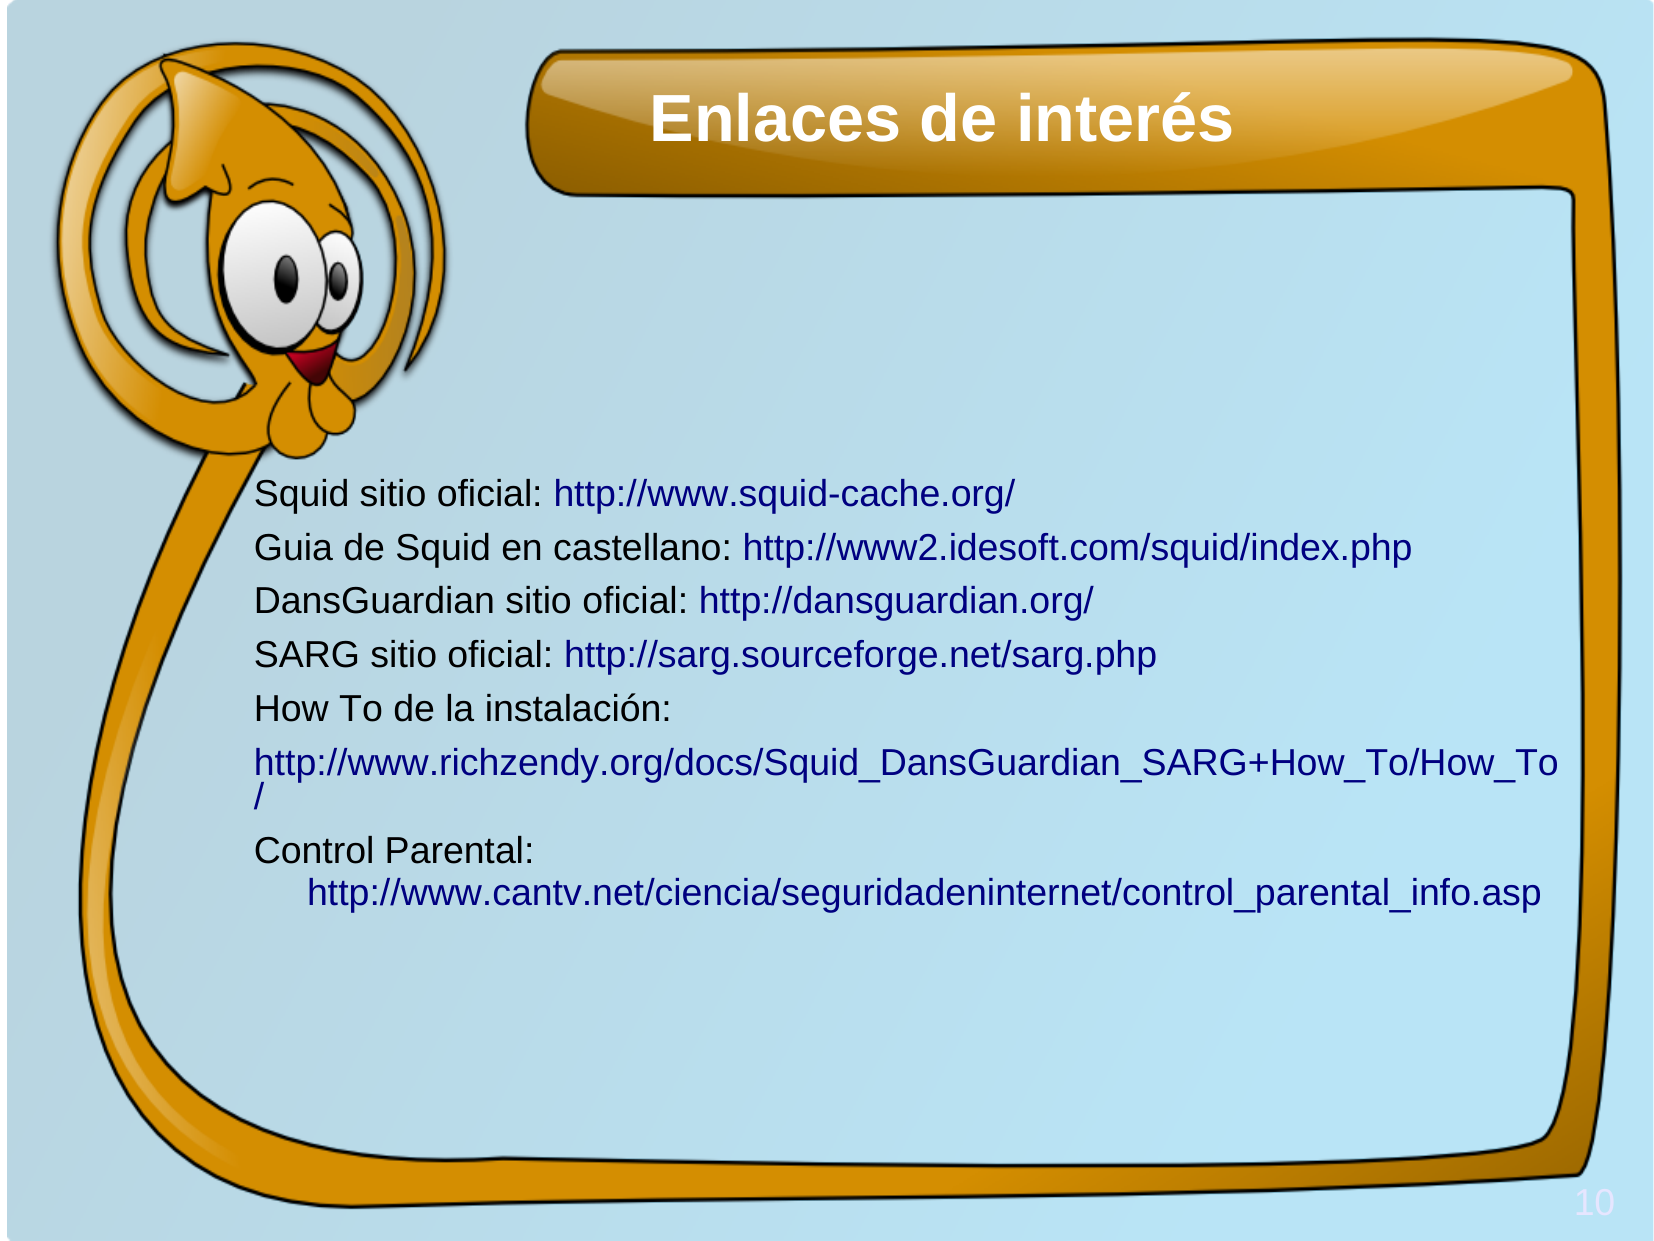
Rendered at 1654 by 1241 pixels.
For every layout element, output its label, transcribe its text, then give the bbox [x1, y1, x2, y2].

picture [7, 0, 1654, 1241]
list Squid sitio oficial: http://www.squid-cache.org/ Guia de Squid en castellano: http://www2.idesoft.com/squid/index.php DansGuardian sitio oficial: http://dansguardian.org/ SARG sitio oficial: http://sarg.sourceforge.net/sarg.php How To de la instalación: http://www.richzendy.org/docs/Squid_DansGuardian_SARG+How_To/How_To/ Control Parental: http://www.cantv.net/ciencia/seguridadeninternet/control_parental_info.asp [236, 472, 1565, 1138]
title Enlaces de interés [649, 59, 1595, 178]
